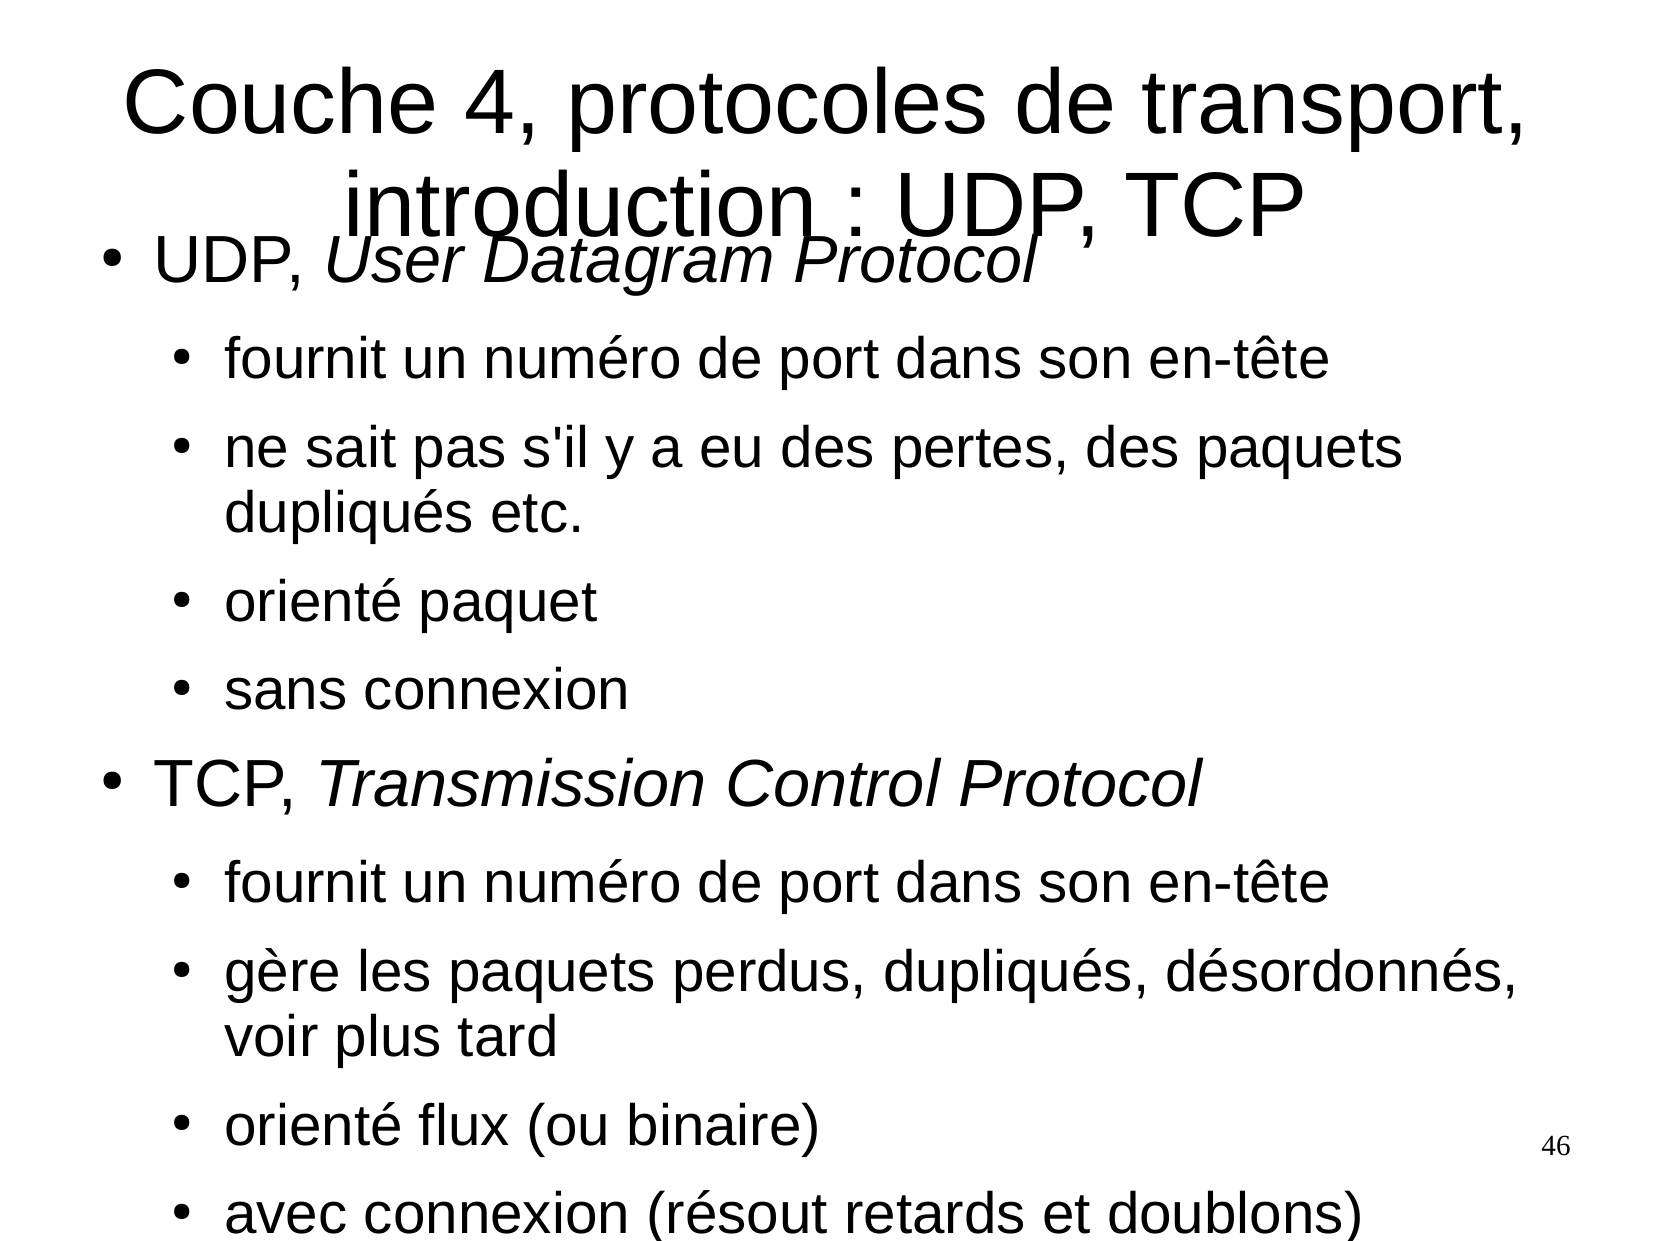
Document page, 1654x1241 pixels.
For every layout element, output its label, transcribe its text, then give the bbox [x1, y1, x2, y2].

list UDP, User Datagram Protocol fournit un numéro de port dans son en-tête ne sait pas s'il y a eu des pertes, des paquets dupliqués etc. orienté paquet sans connexion TCP, Transmission Control Protocol fournit un numéro de port dans son en-tête gère les paquets perdus, dupliqués, désordonnés, voir plus tard orienté flux (ou binaire) avec connexion (résout retards et doublons) [82, 221, 1571, 1241]
title Couche 4, protocoles de transport, introduction : UDP, TCP [82, 50, 1571, 221]
